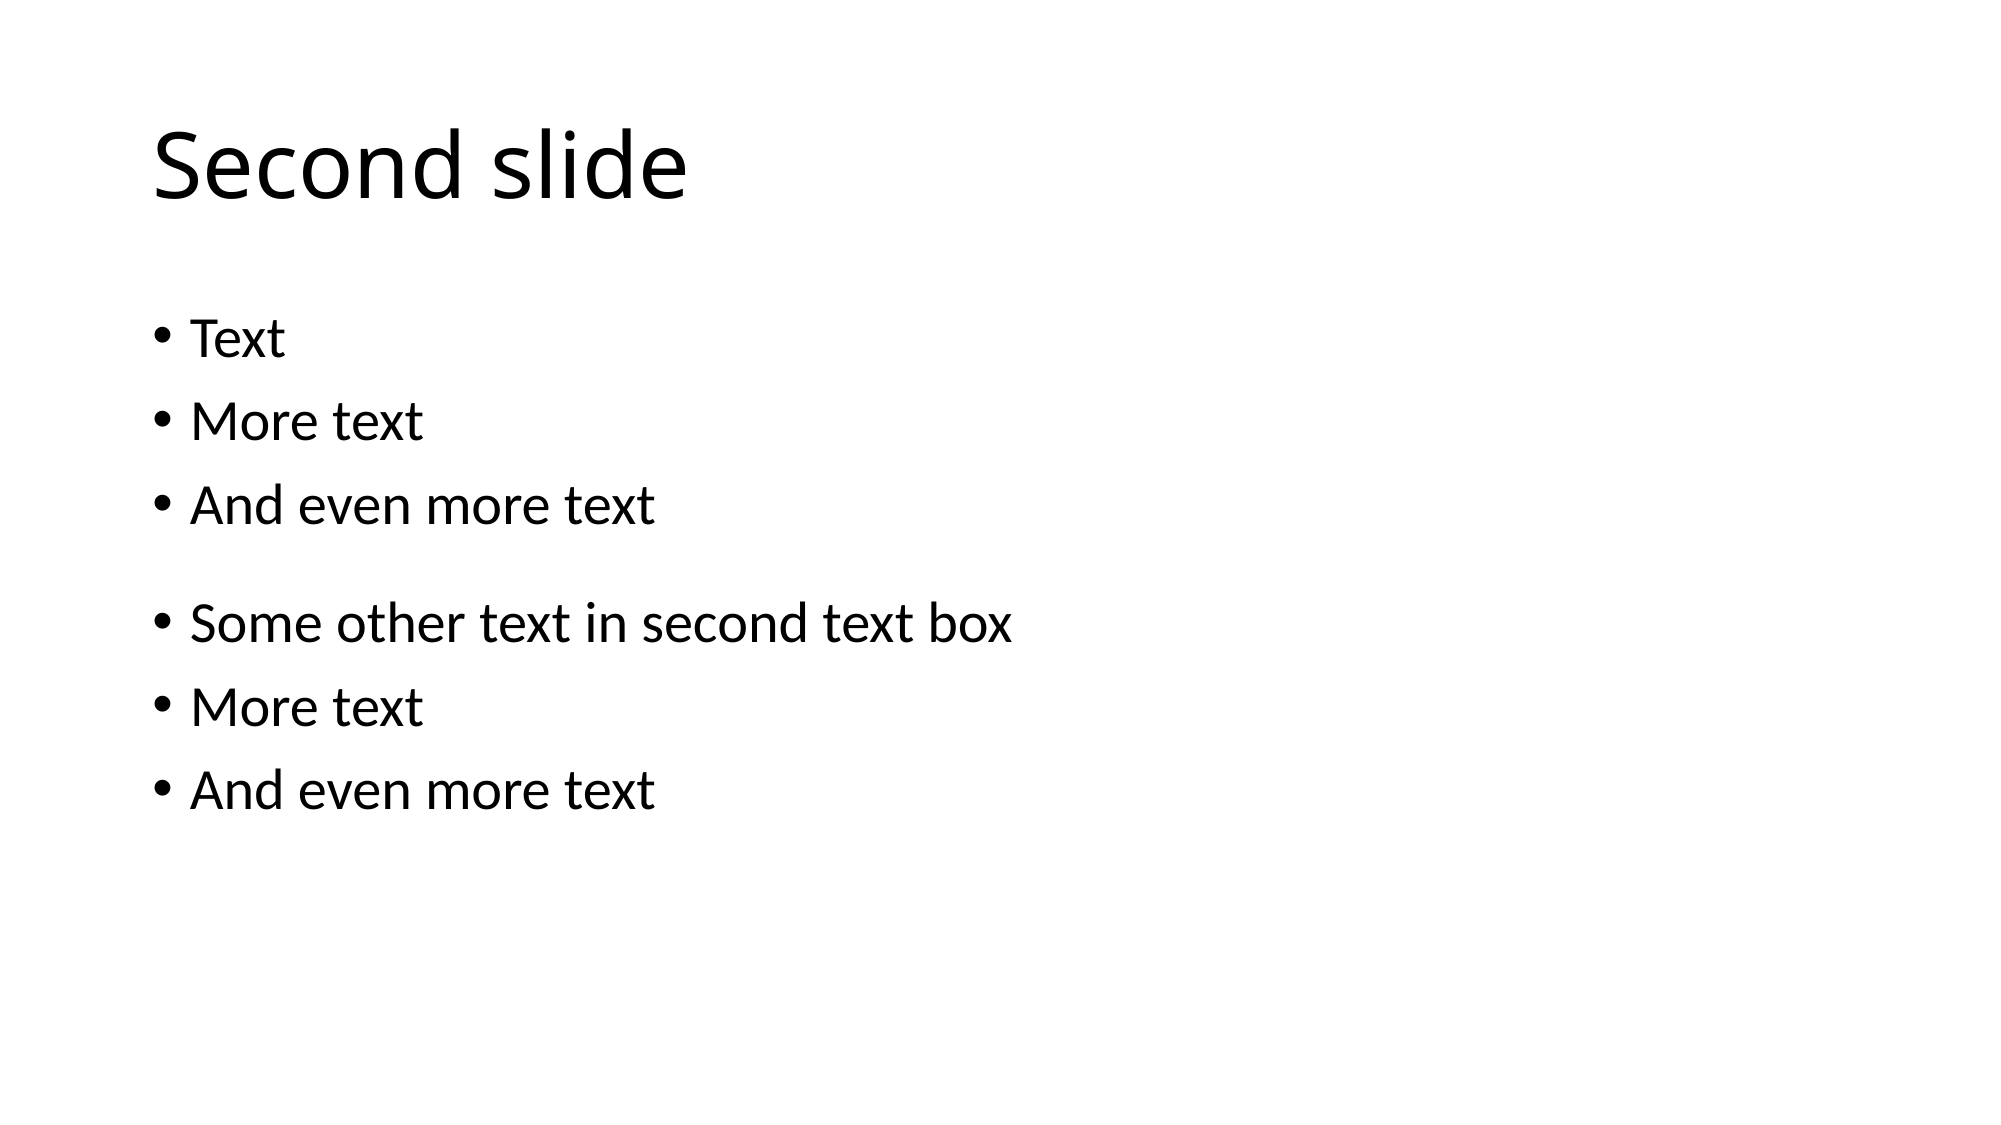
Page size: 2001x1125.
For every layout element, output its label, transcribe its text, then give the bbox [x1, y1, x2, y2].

title Second slide [137, 59, 1863, 278]
list Text More text And even more text [137, 299, 1863, 563]
text_box Some other text in second text box More text And even more text [137, 584, 1863, 848]
